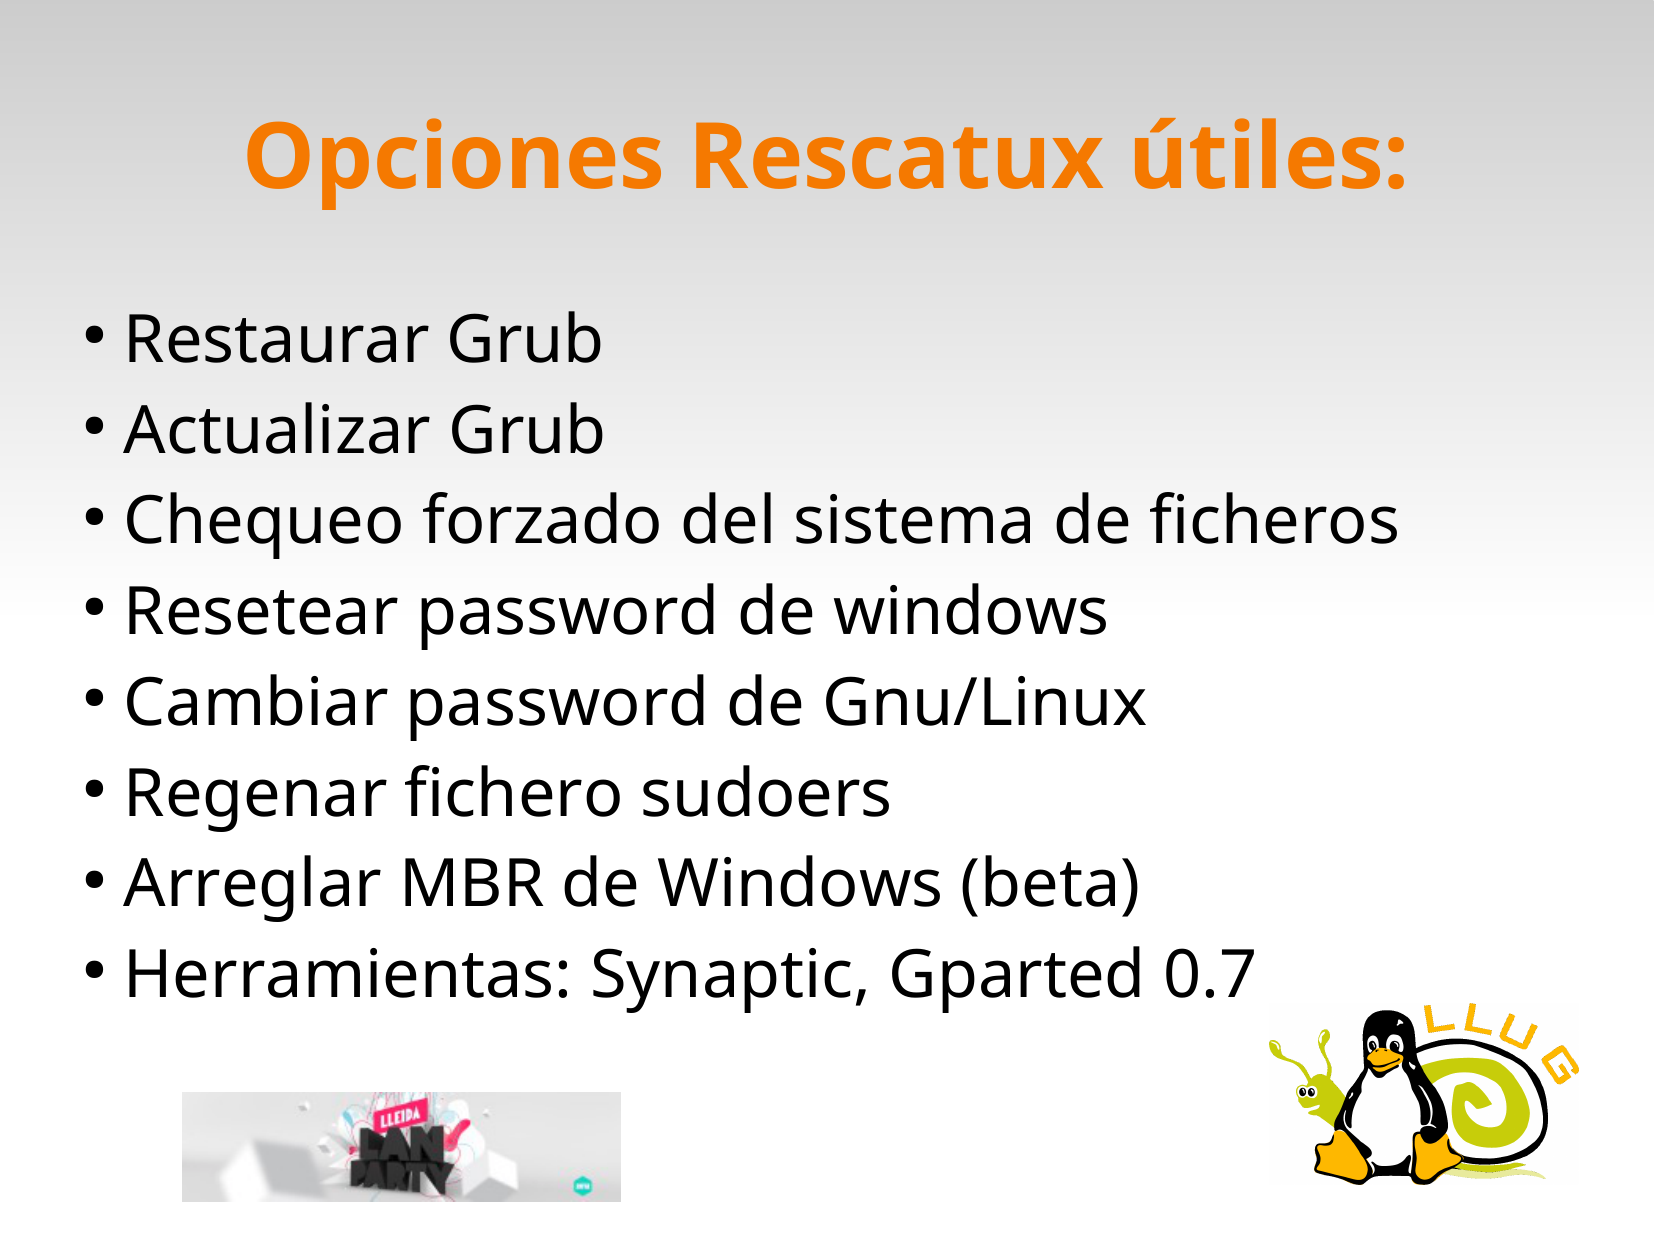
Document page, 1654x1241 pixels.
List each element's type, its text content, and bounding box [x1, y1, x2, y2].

subtitle Restaurar Grub Actualizar Grub Chequeo forzado del sistema de ficheros Resetear password de windows Cambiar password de Gnu/Linux Regenar fichero sudoers Arreglar MBR de Windows (beta) Herramientas: Synaptic, Gparted 0.7 [82, 297, 1571, 1102]
picture [182, 1092, 621, 1202]
picture [1269, 1003, 1579, 1185]
title Opciones Rescatux útiles: [82, 56, 1571, 250]
